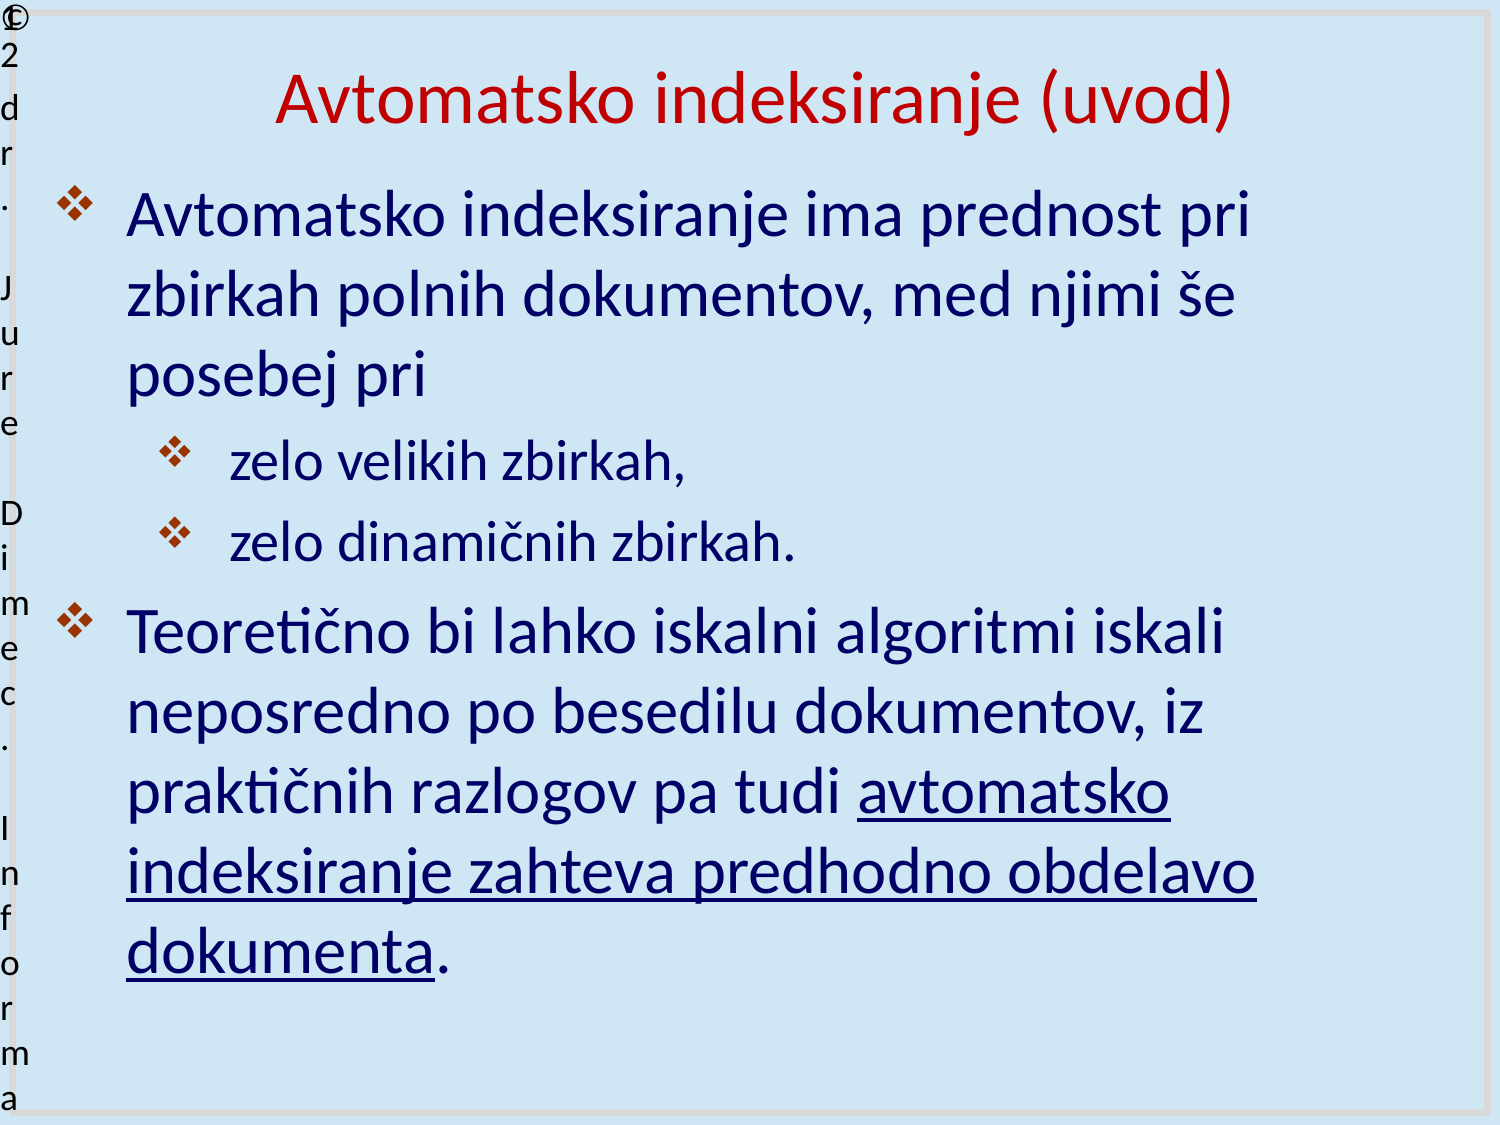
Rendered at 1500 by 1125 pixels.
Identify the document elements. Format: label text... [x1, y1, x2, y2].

title Avtomatsko indeksiranje (uvod) [37, 37, 1475, 150]
list Avtomatsko indeksiranje ima prednost pri zbirkah polnih dokumentov, med njimi še posebej pri zelo velikih zbirkah, zelo dinamičnih zbirkah. Teoretično bi lahko iskalni algoritmi iskali neposredno po besedilu dokumentov, iz praktičnih razlogov pa tudi avtomatsko indeksiranje zahteva predhodno obdelavo dokumenta. [37, 162, 1475, 1050]
